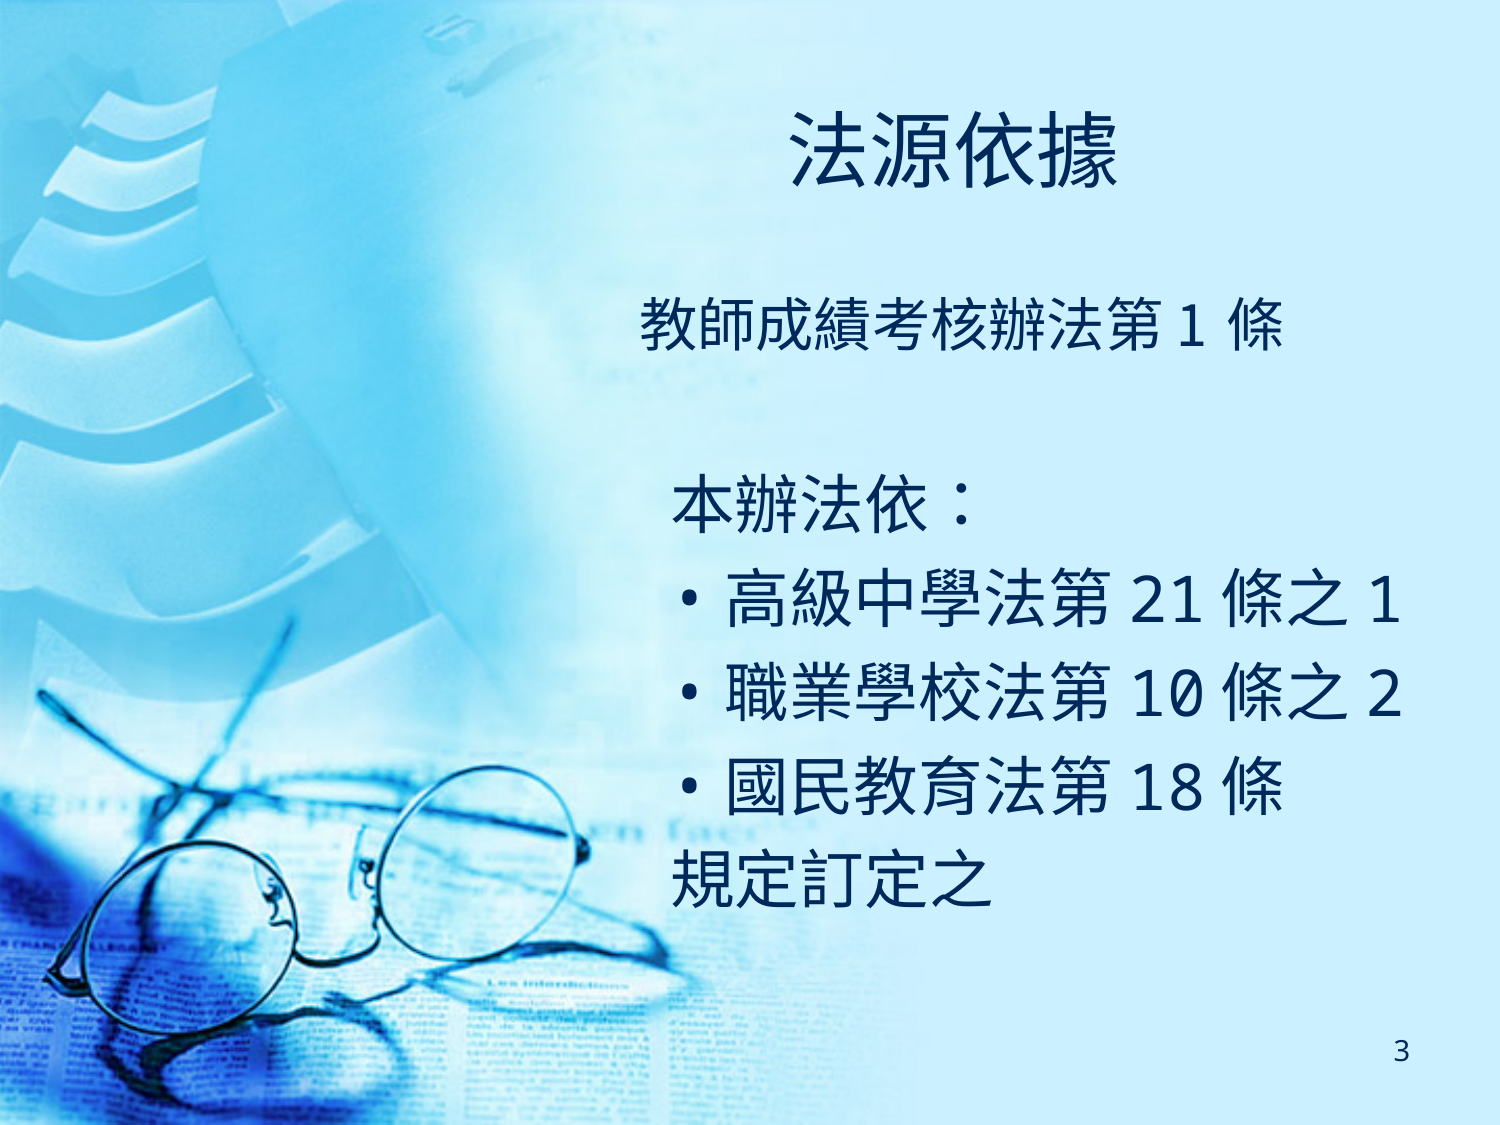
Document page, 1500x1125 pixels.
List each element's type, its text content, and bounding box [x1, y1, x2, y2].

text_box 法源依據 [643, 54, 1282, 243]
picture [0, 0, 1500, 1125]
title 教師成績考核辦法第1條 [549, 207, 1400, 396]
list 本辦法依： 高級中學法第21條之1 職業學校法第10條之2 國民教育法第18條 規定訂定之 [655, 456, 1437, 969]
